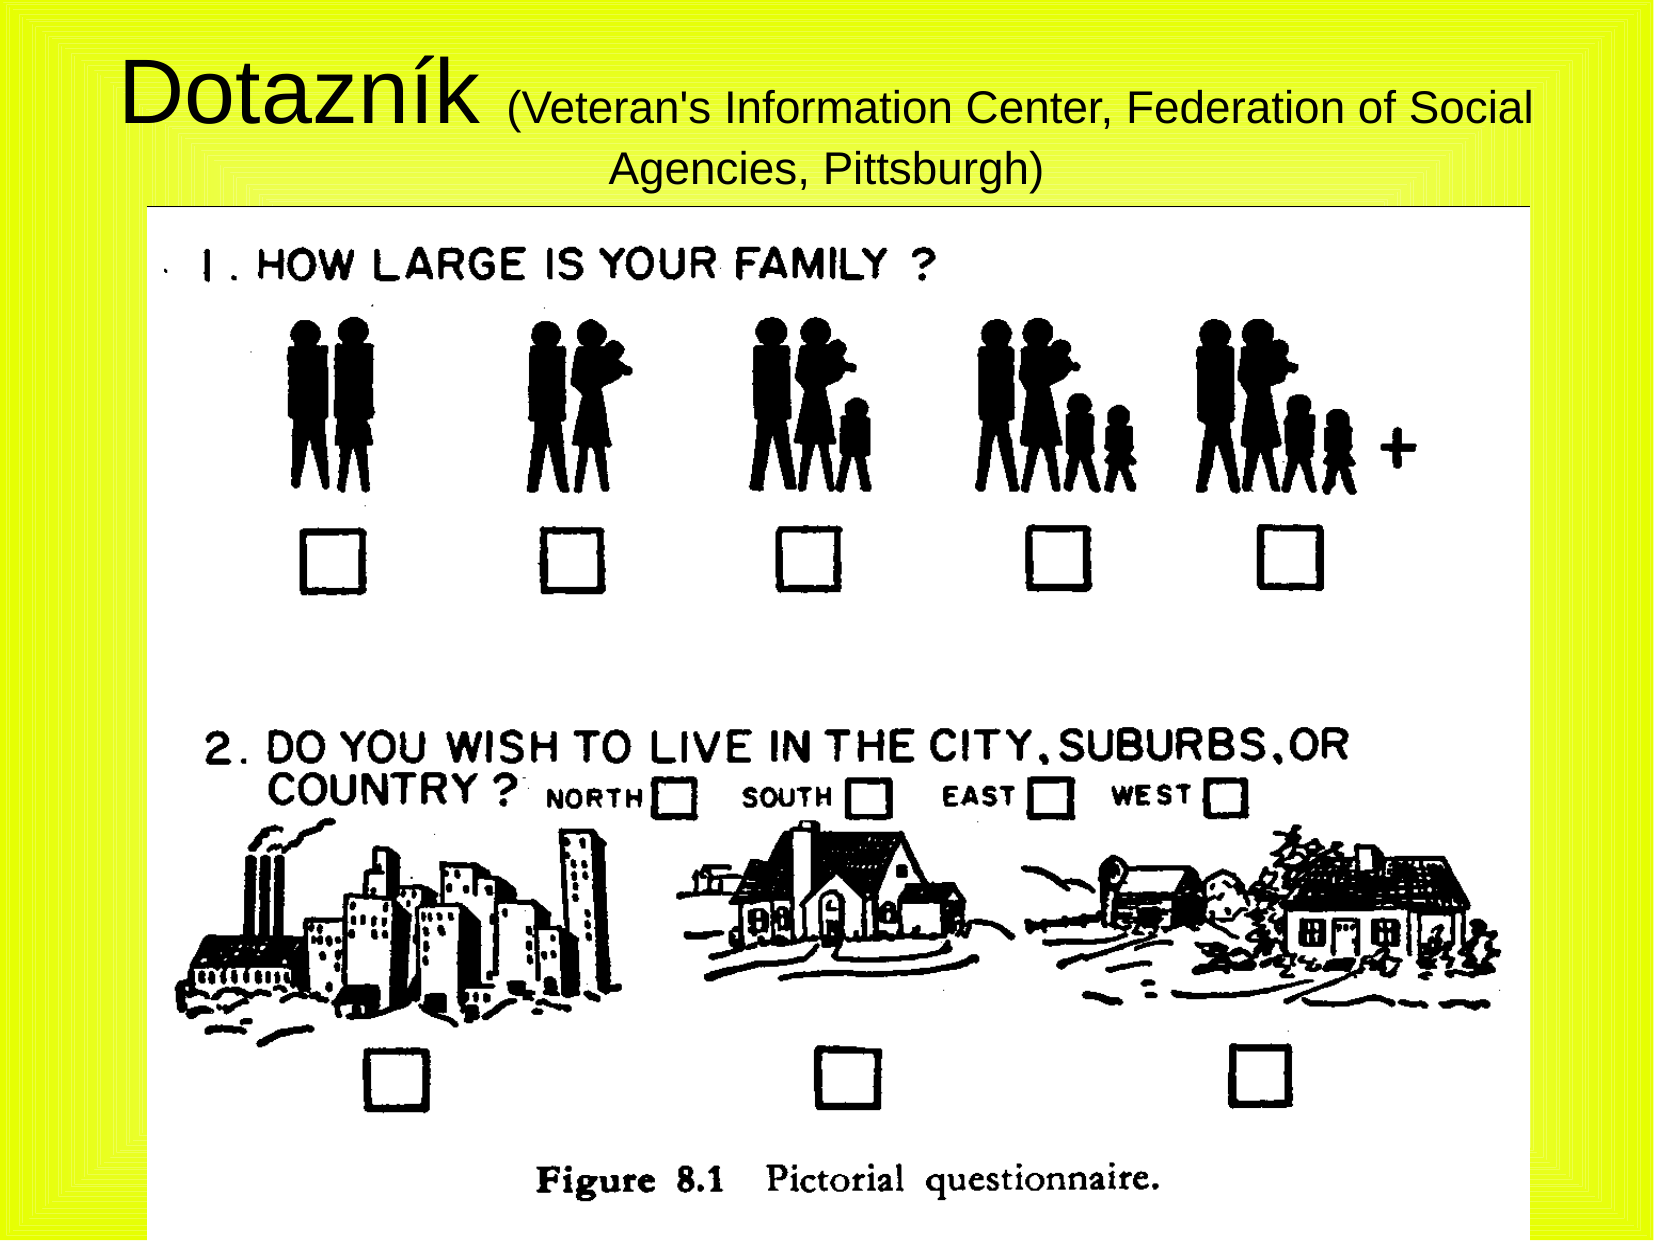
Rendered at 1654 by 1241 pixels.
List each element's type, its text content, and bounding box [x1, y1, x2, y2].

picture [147, 214, 1530, 1241]
title Dotazník (Veteran's Information Center, Federation of Social Agencies, Pittsburgh) [82, 21, 1571, 214]
